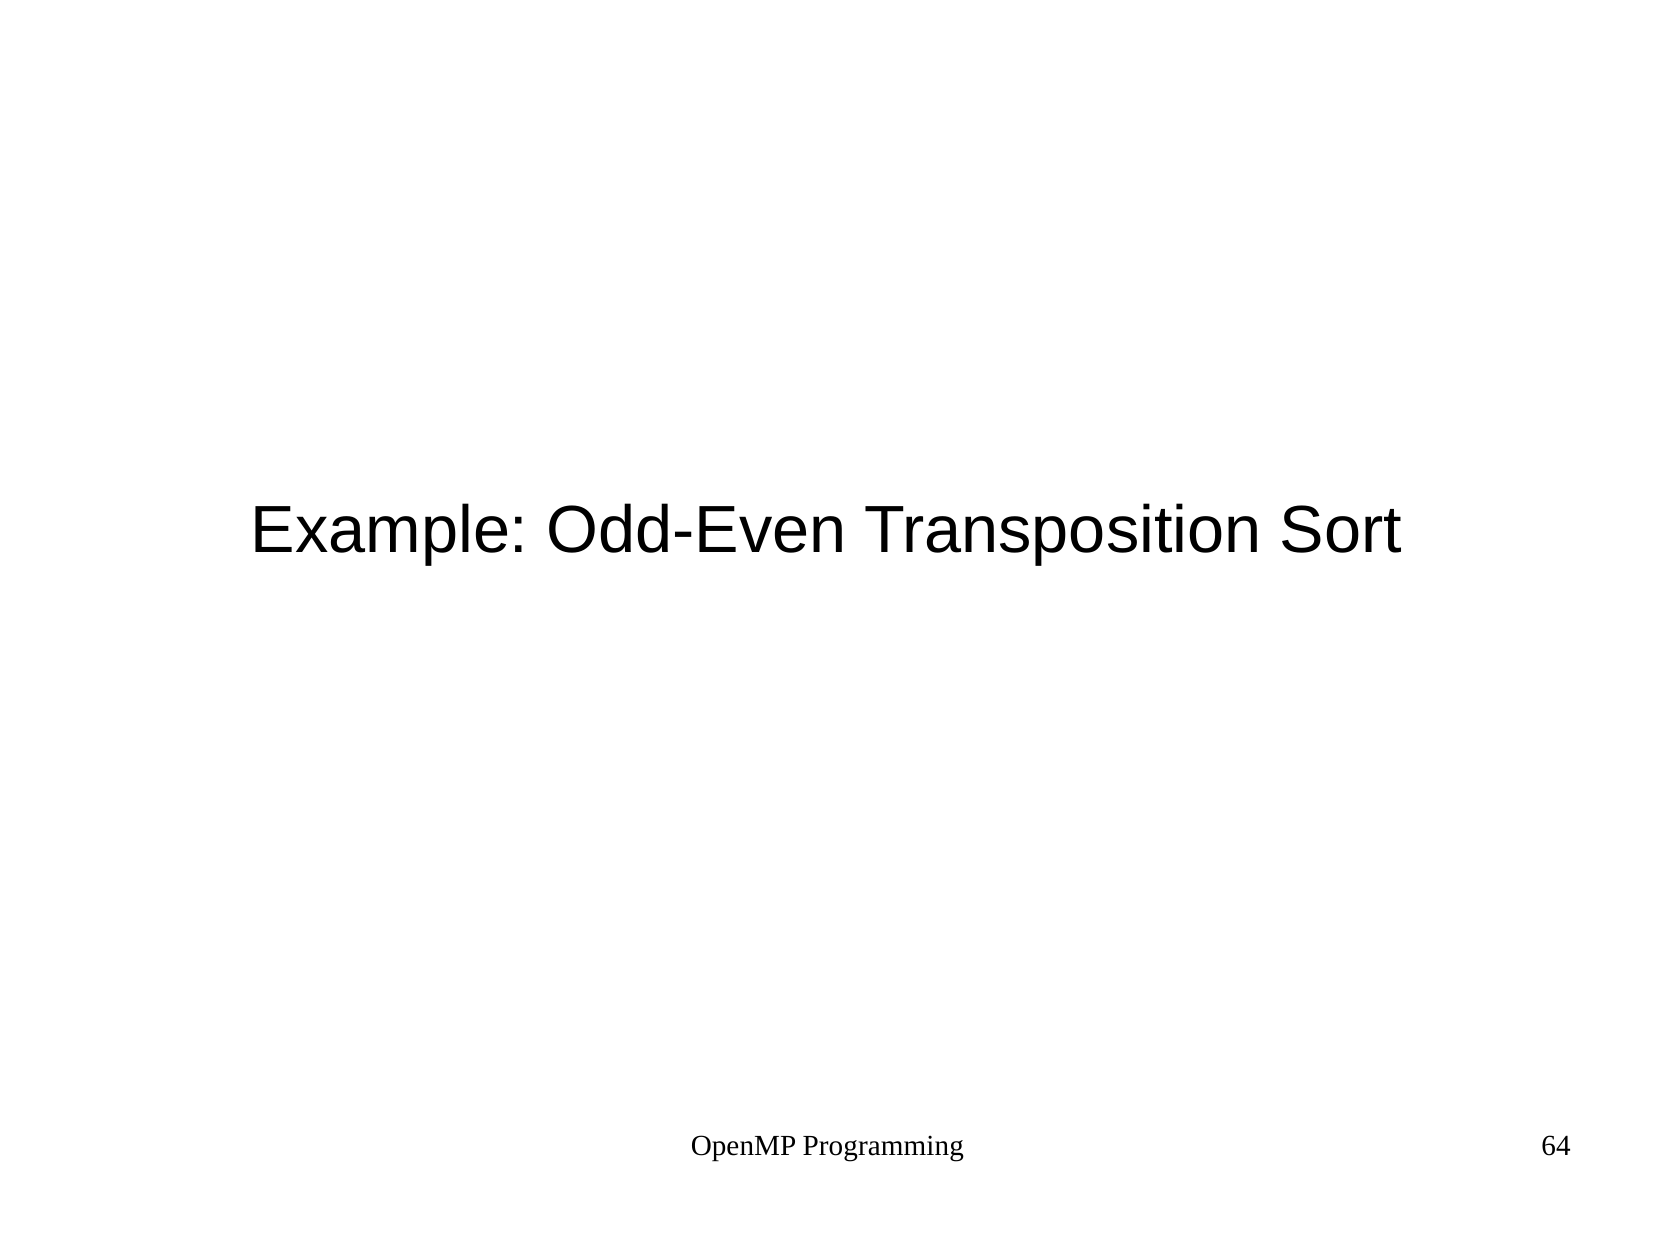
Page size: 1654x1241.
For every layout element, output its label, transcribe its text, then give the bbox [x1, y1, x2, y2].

subtitle Example: Odd-Even Transposition Sort [82, 49, 1571, 1010]
